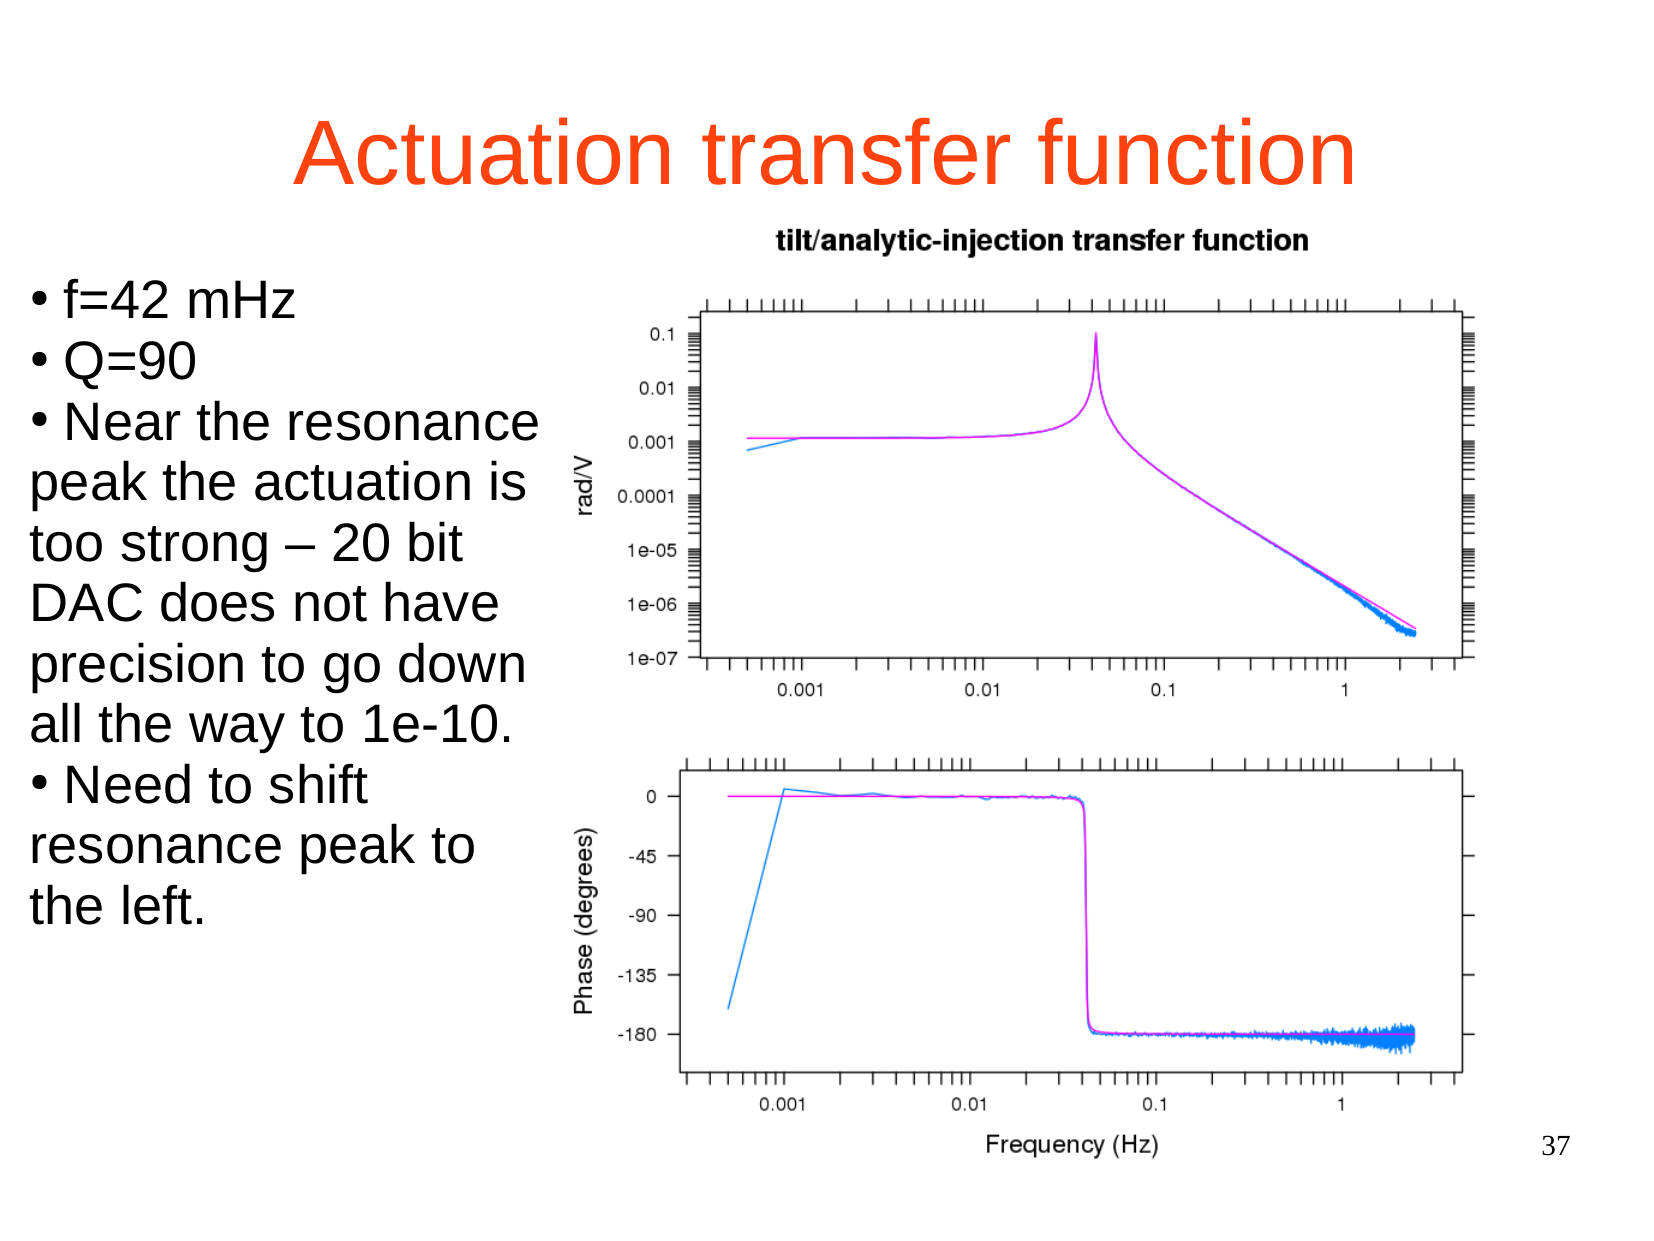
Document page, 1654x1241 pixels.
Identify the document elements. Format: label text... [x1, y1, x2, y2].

picture [562, 217, 1523, 1178]
title Actuation transfer function [82, 56, 1571, 250]
text_box f=42 mHz Q=90 Near the resonance peak the actuation is too strong – 20 bit DAC does not have precision to go down all the way to 1e-10. Need to shift resonance peak to the left. [15, 262, 563, 944]
